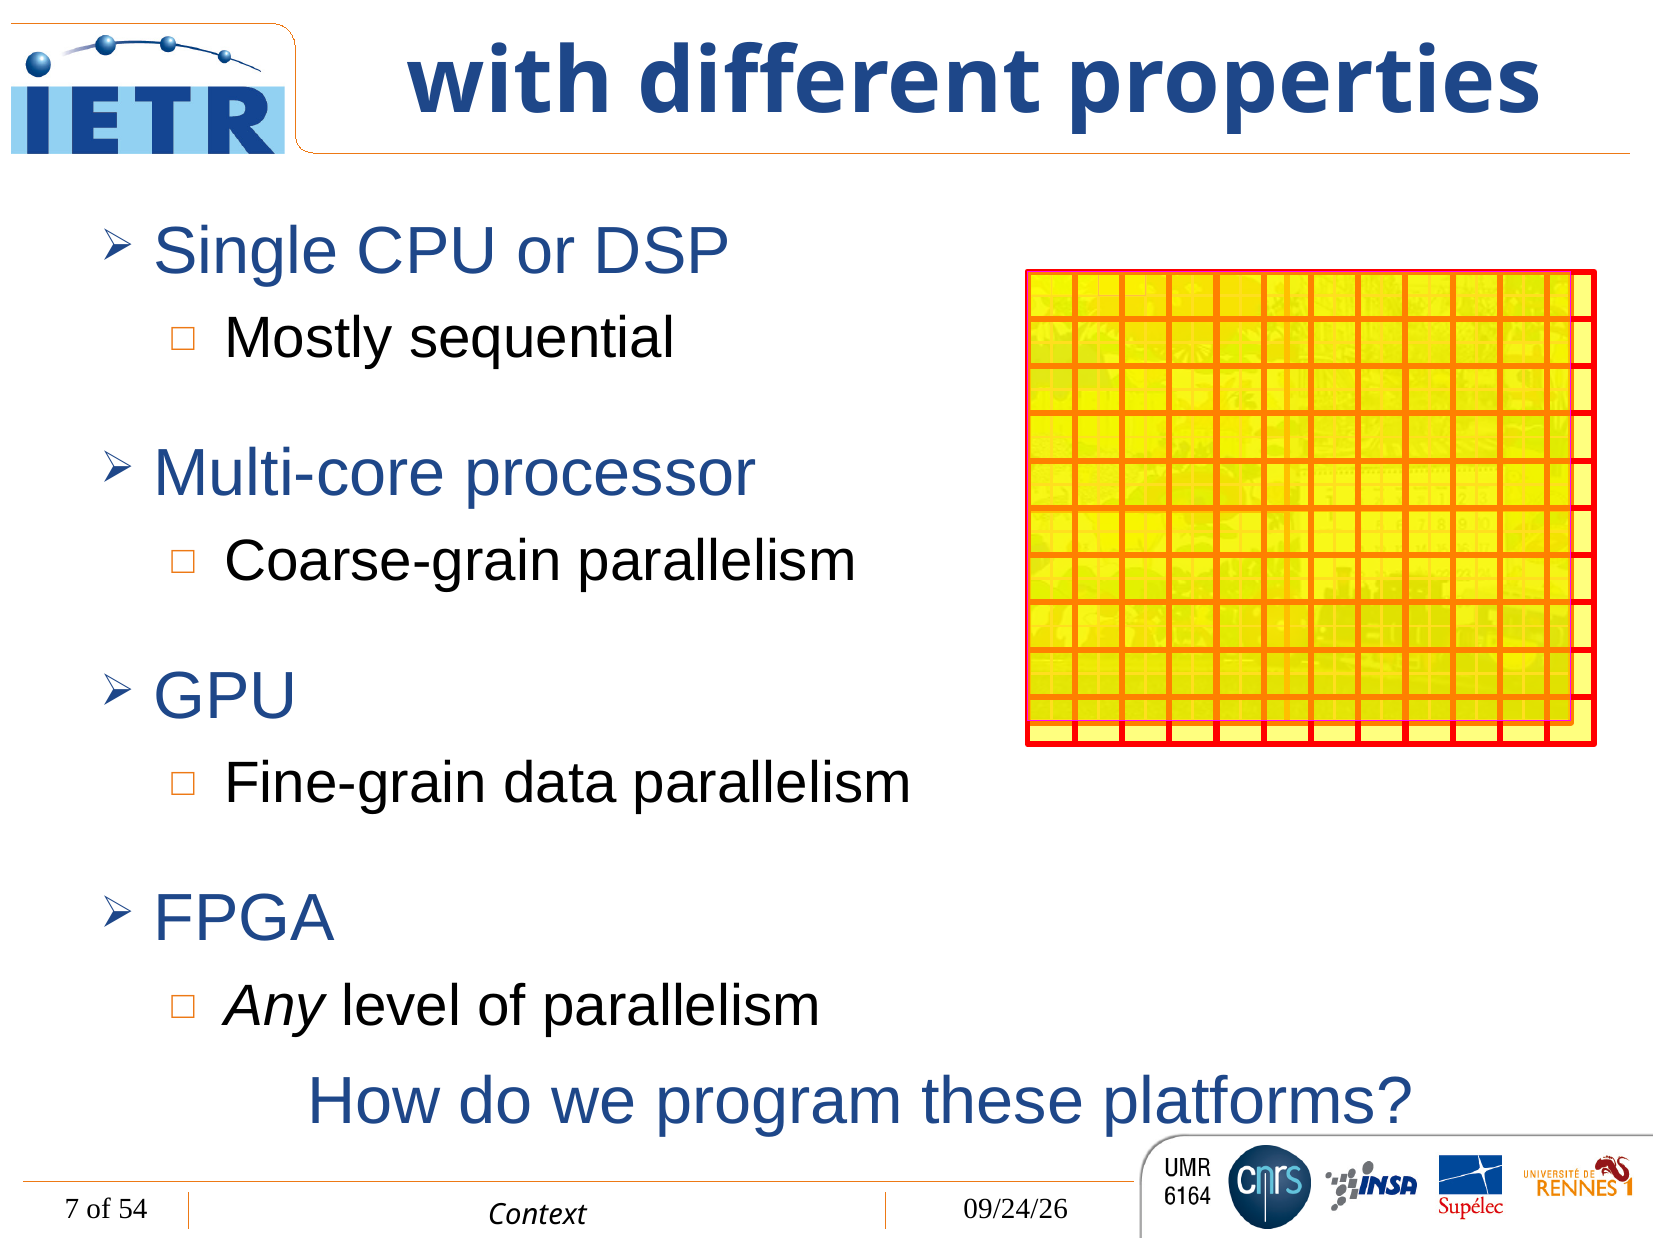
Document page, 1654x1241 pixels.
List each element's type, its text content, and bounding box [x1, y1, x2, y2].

text_box [1027, 271, 1595, 745]
picture [1139, 1133, 1653, 1238]
list Single CPU or DSP Mostly sequential Multi-core processor Coarse-grain parallelism GPU Fine-grain data parallelism FPGA Any level of parallelism [82, 212, 1619, 1032]
title with different properties [295, 0, 1654, 154]
list How do we program these platforms? [307, 1062, 1441, 1146]
picture [11, 35, 285, 154]
